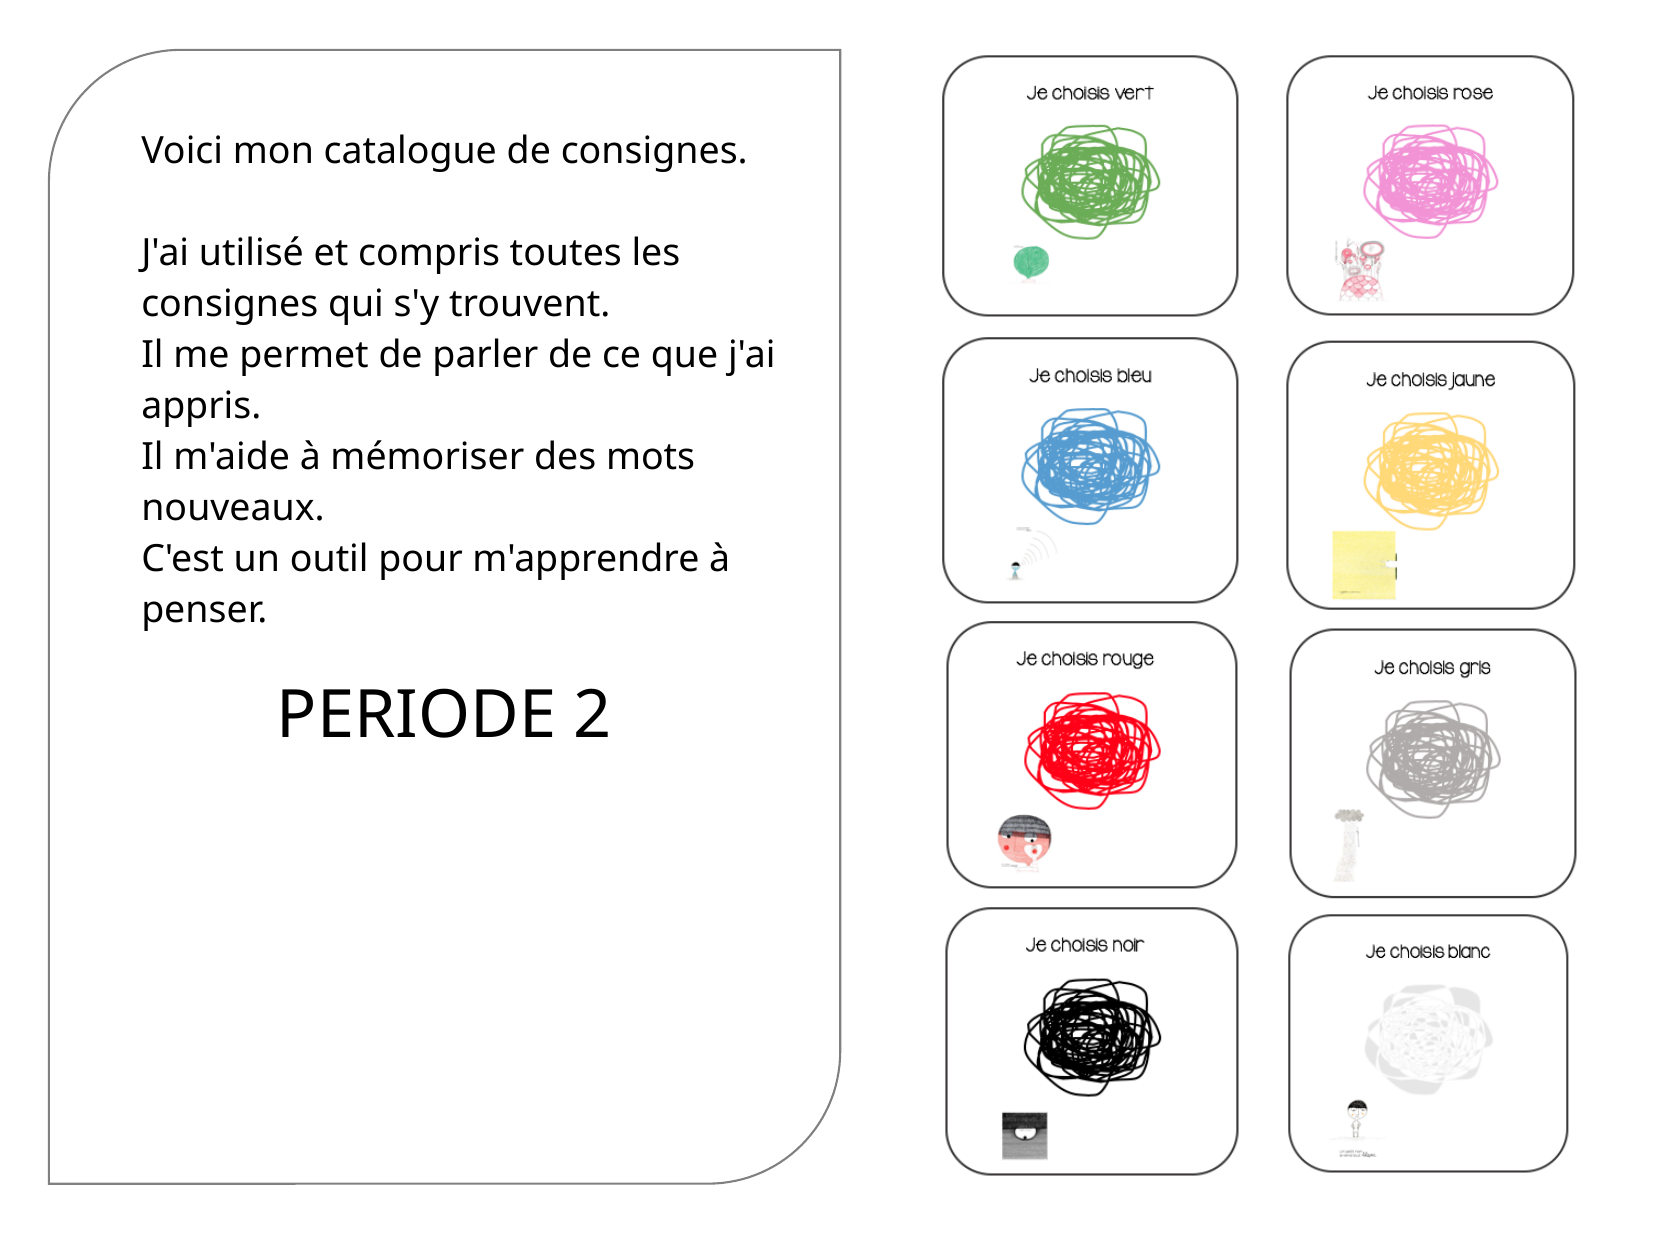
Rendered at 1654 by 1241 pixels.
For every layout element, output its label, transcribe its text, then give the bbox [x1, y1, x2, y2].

picture [1281, 49, 1584, 326]
picture [940, 49, 1244, 326]
text_box Voici mon catalogue de consignes. J'ai utilisé et compris toutes les consignes qui s'y trouvent. Il me permet de parler de ce que j'ai appris. Il m'aide à mémoriser des mots nouveaux. C'est un outil pour m'apprendre à penser. [126, 116, 803, 480]
picture [940, 334, 1244, 611]
picture [940, 619, 1244, 896]
picture [1281, 332, 1584, 1184]
text_box [48, 49, 841, 1184]
picture [940, 904, 1244, 1181]
text_box PERIODE 2 [149, 658, 740, 741]
